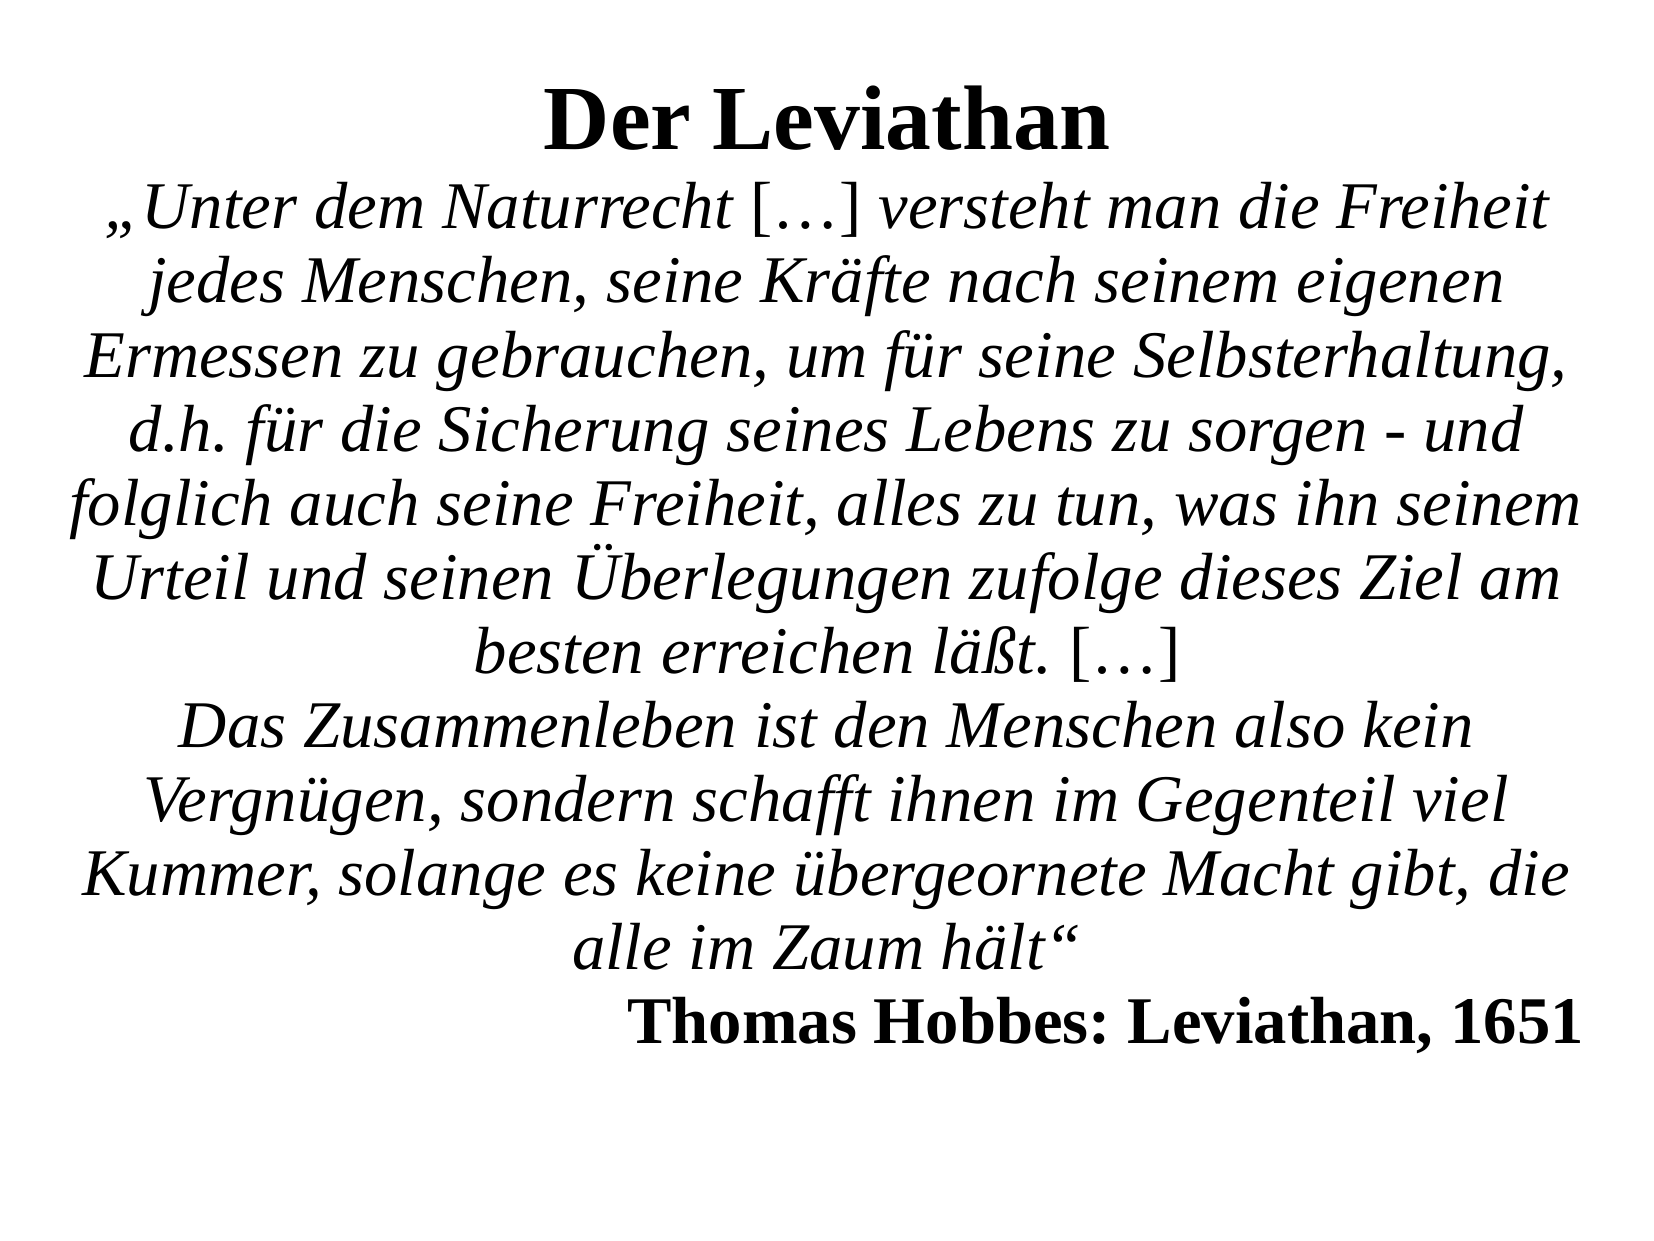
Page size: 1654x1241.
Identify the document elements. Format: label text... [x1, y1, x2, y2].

text_box Der Leviathan „Unter dem Naturrecht […] versteht man die Freiheit jedes Menschen, seine Kräfte nach seinem eigenen Ermessen zu gebrauchen, um für seine Selbsterhaltung, d.h. für die Sicherung seines Lebens zu sorgen - und folglich auch seine Freiheit, alles zu tun, was ihn seinem Urteil und seinen Überlegungen zufolge dieses Ziel am besten erreichen läßt. […] Das Zusammenleben ist den Menschen also kein Vergnügen, sondern schafft ihnen im Gegenteil viel Kummer, solange es keine übergeornete Macht gibt, die alle im Zaum hält“ Thomas Hobbes: Leviathan, 1651 [54, 60, 1607, 1085]
